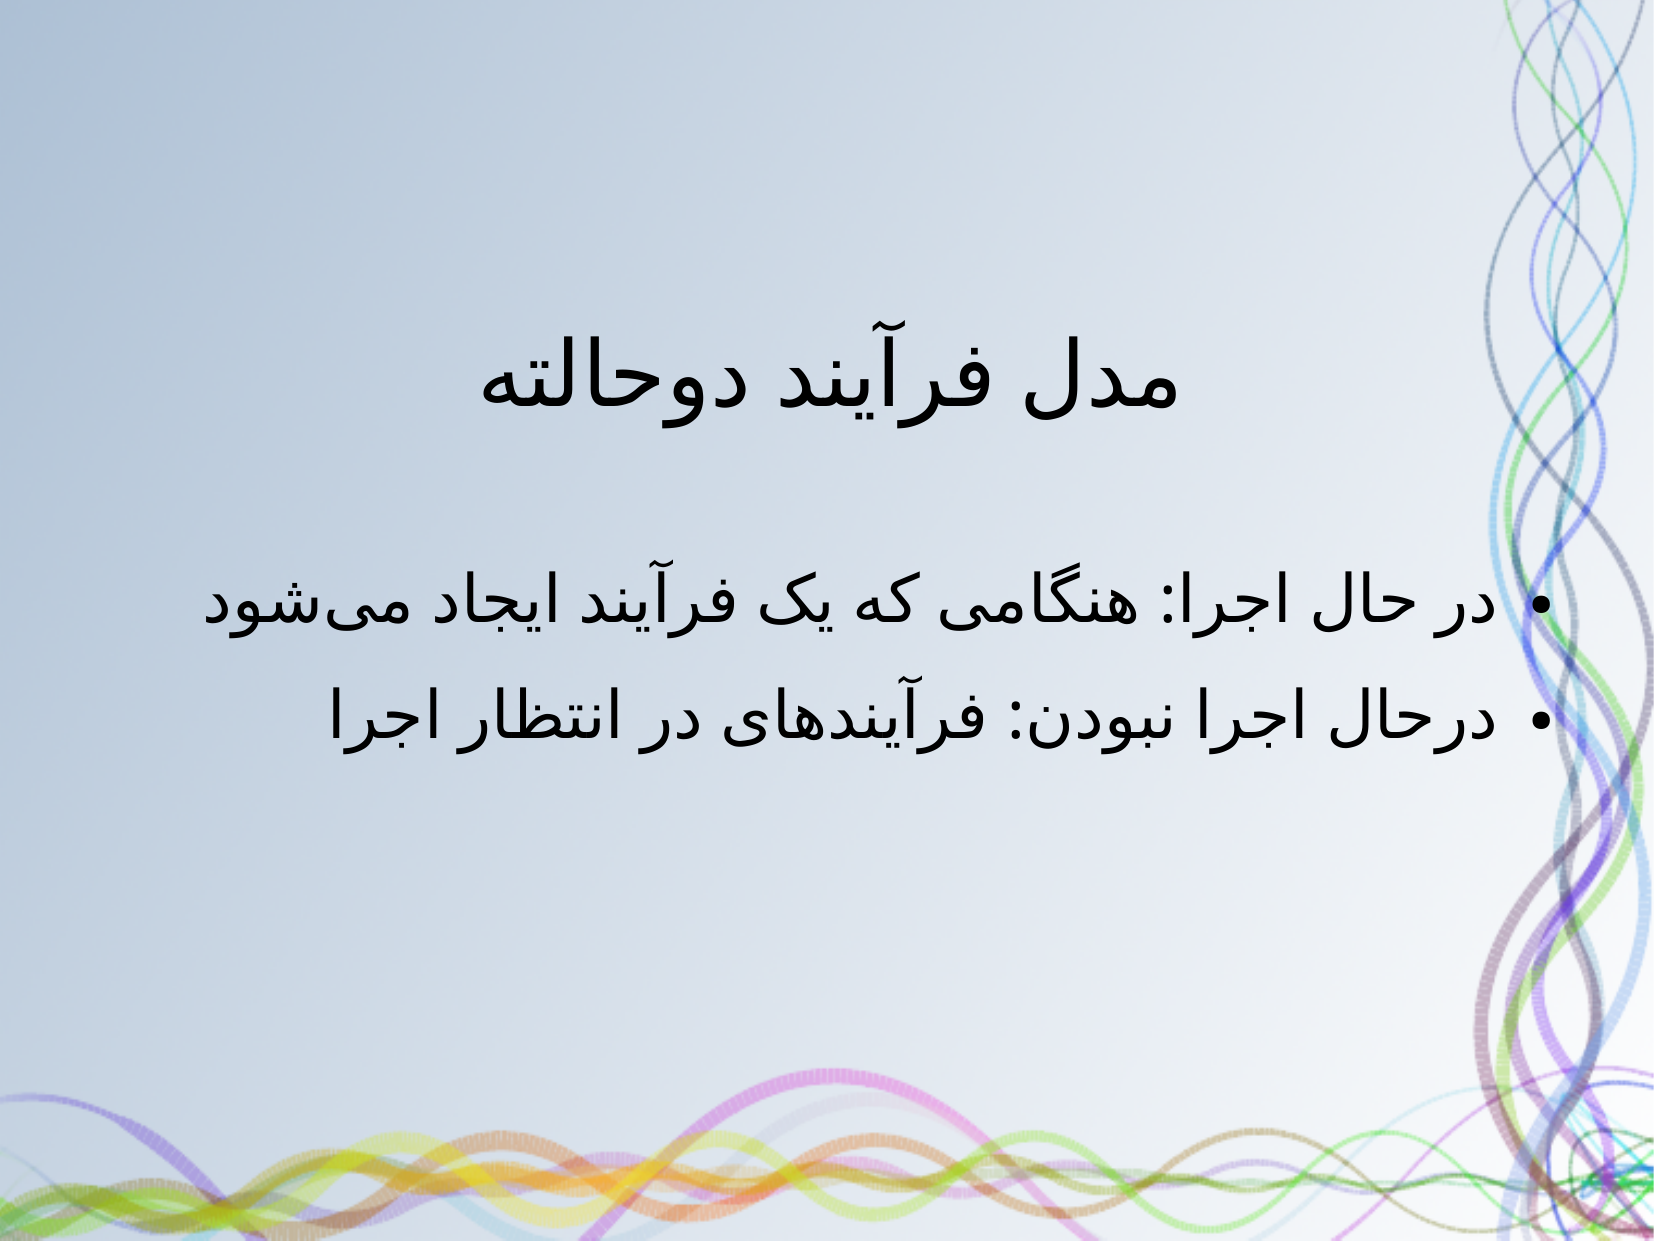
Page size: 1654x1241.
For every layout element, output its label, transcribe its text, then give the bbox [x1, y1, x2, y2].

list در حال اجرا: هنگامی که یک فرآیند ایجاد می‌شود درحال اجرا نبودن: فرآیندهای در انتظار اجرا [82, 562, 1571, 1109]
picture [0, 0, 1654, 1241]
title مدل فرآیند دوحالته [86, 280, 1576, 488]
